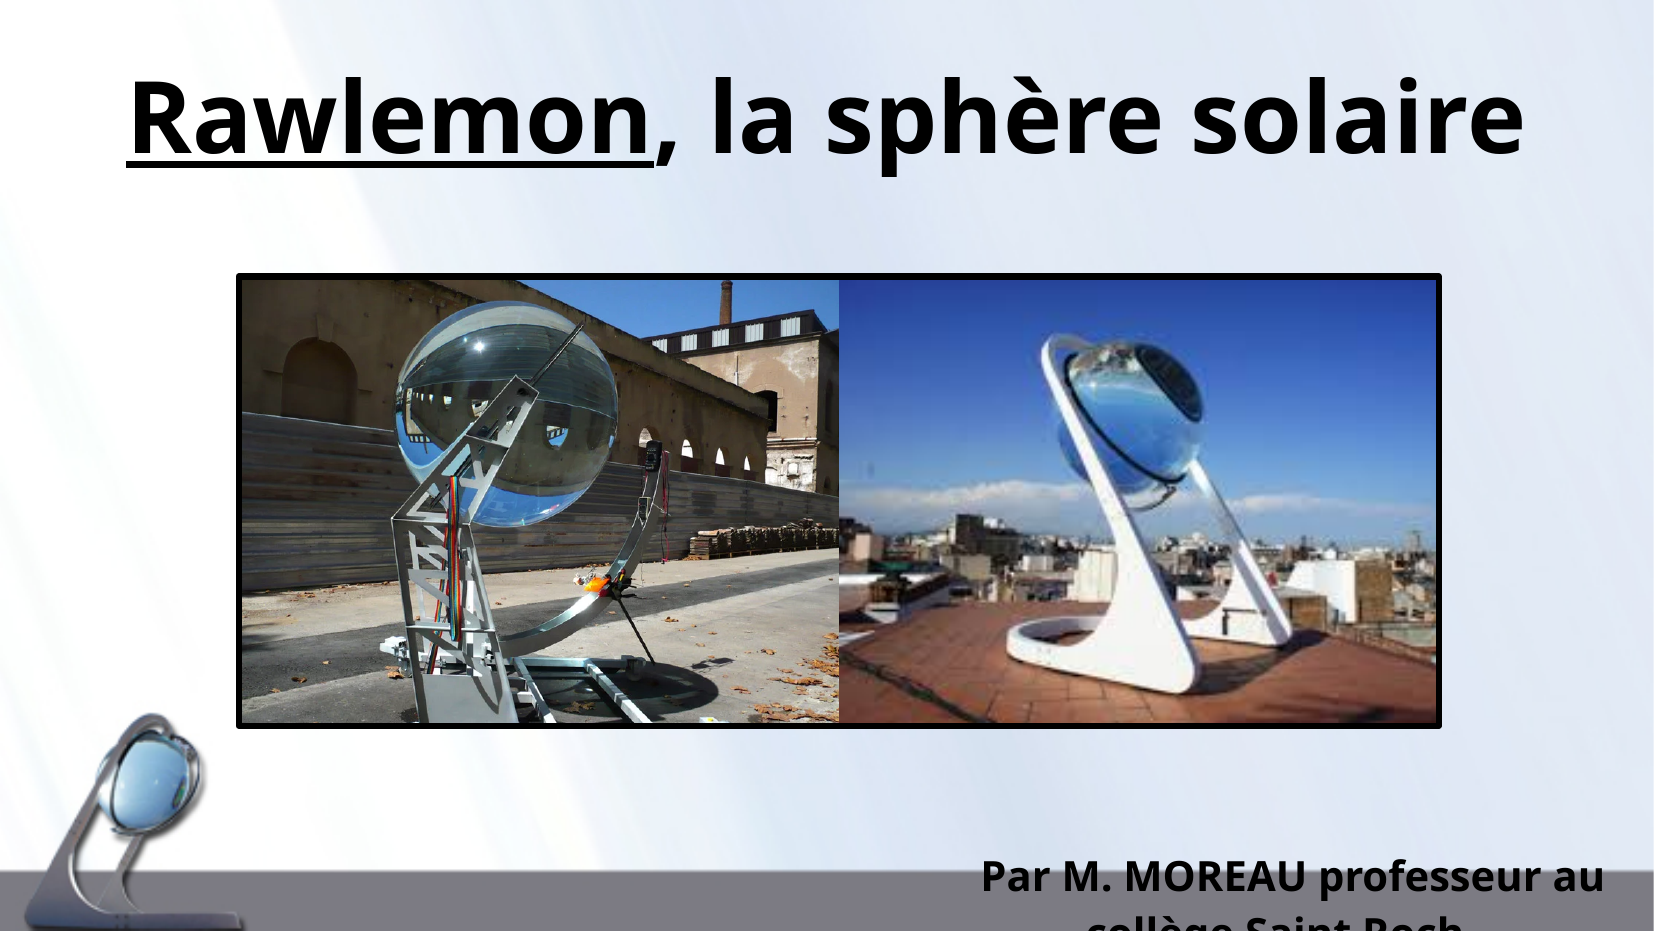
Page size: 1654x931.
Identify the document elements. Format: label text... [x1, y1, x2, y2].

title Par M. MOREAU professeur au collège Saint Roch... [938, 875, 1648, 931]
picture [990, 866, 998, 875]
title Rawlemon, la sphère solaire [82, 37, 1571, 193]
picture [0, 0, 1654, 931]
picture [1171, 866, 1186, 875]
picture [1259, 866, 1264, 875]
picture [1205, 866, 1213, 874]
